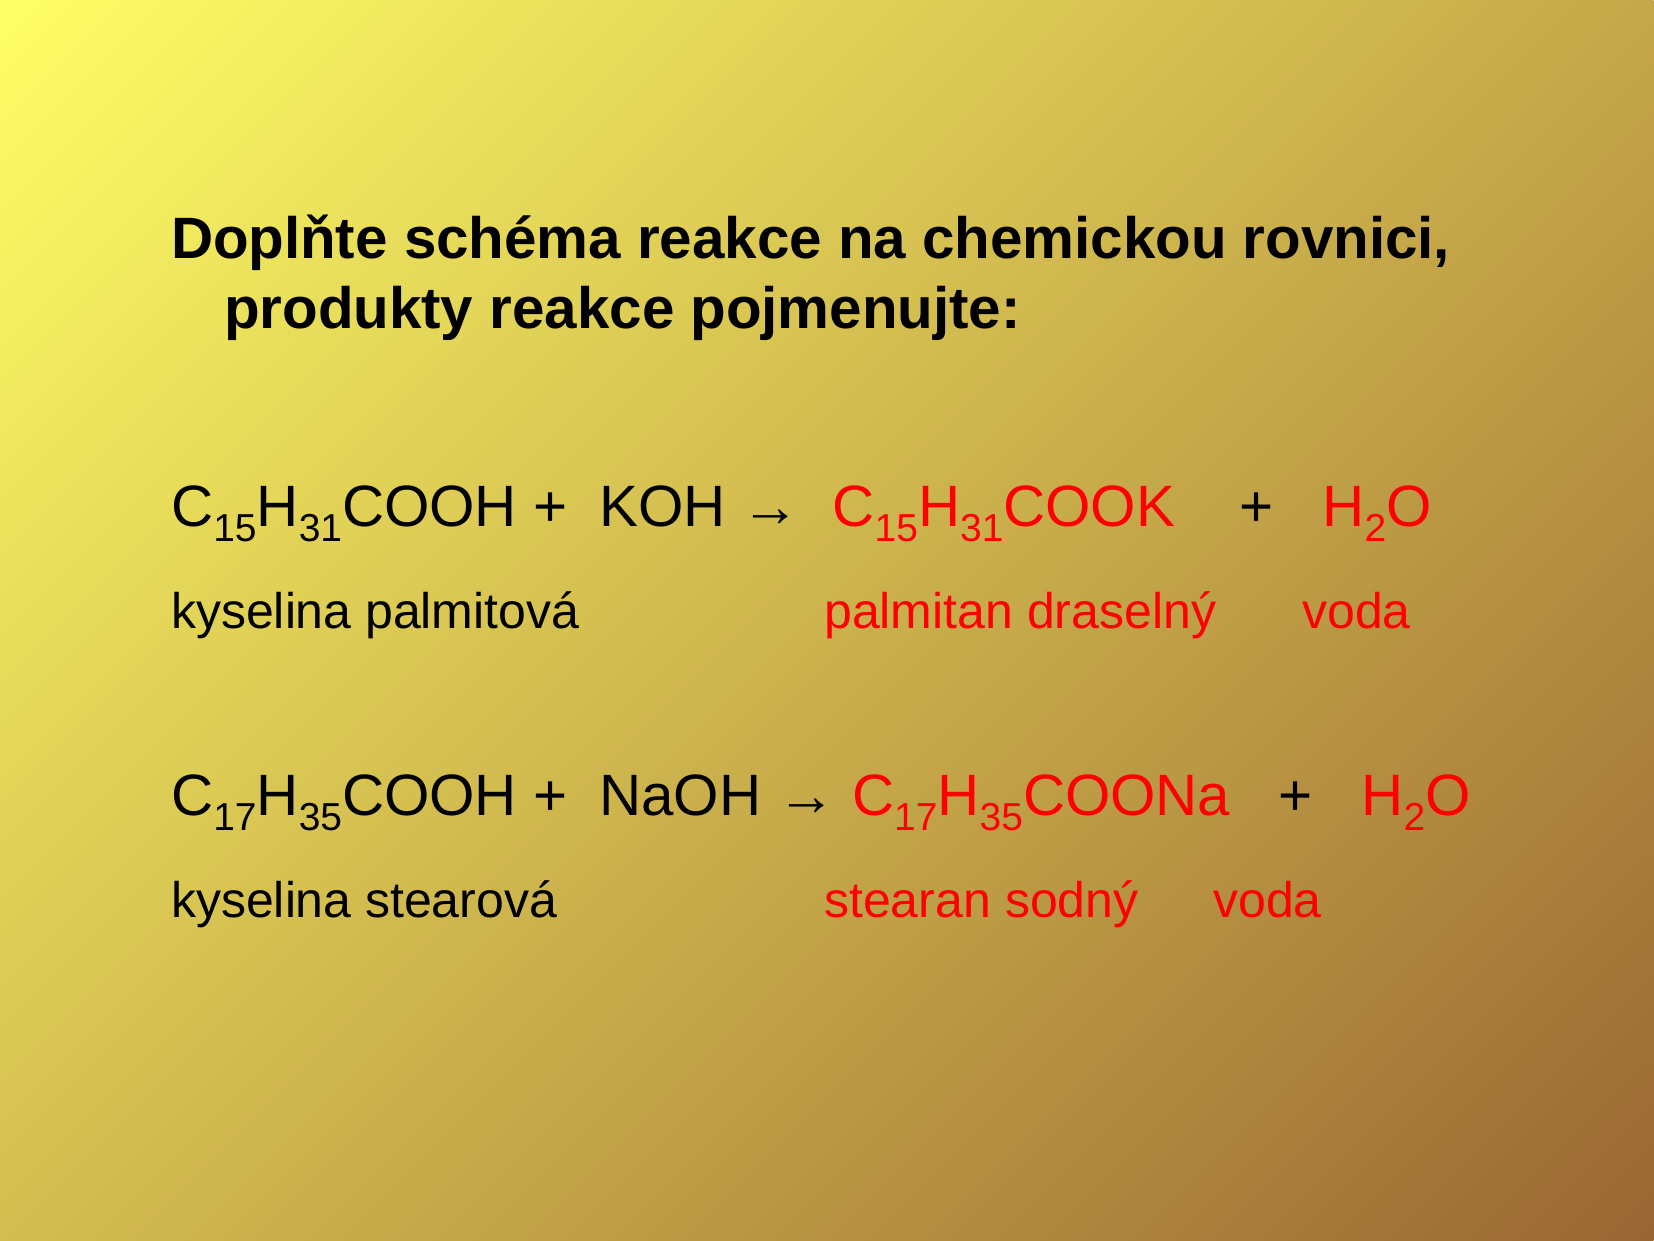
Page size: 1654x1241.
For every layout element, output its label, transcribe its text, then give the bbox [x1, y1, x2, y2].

list Doplňte schéma reakce na chemickou rovnici, produkty reakce pojmenujte: C15H31COOH + KOH → C15H31COOK + H2O kyselina palmitová palmitan draselný voda C17H35COOH + NaOH → C17H35COONa + H2O kyselina stearová stearan sodný voda [82, 200, 1571, 1019]
